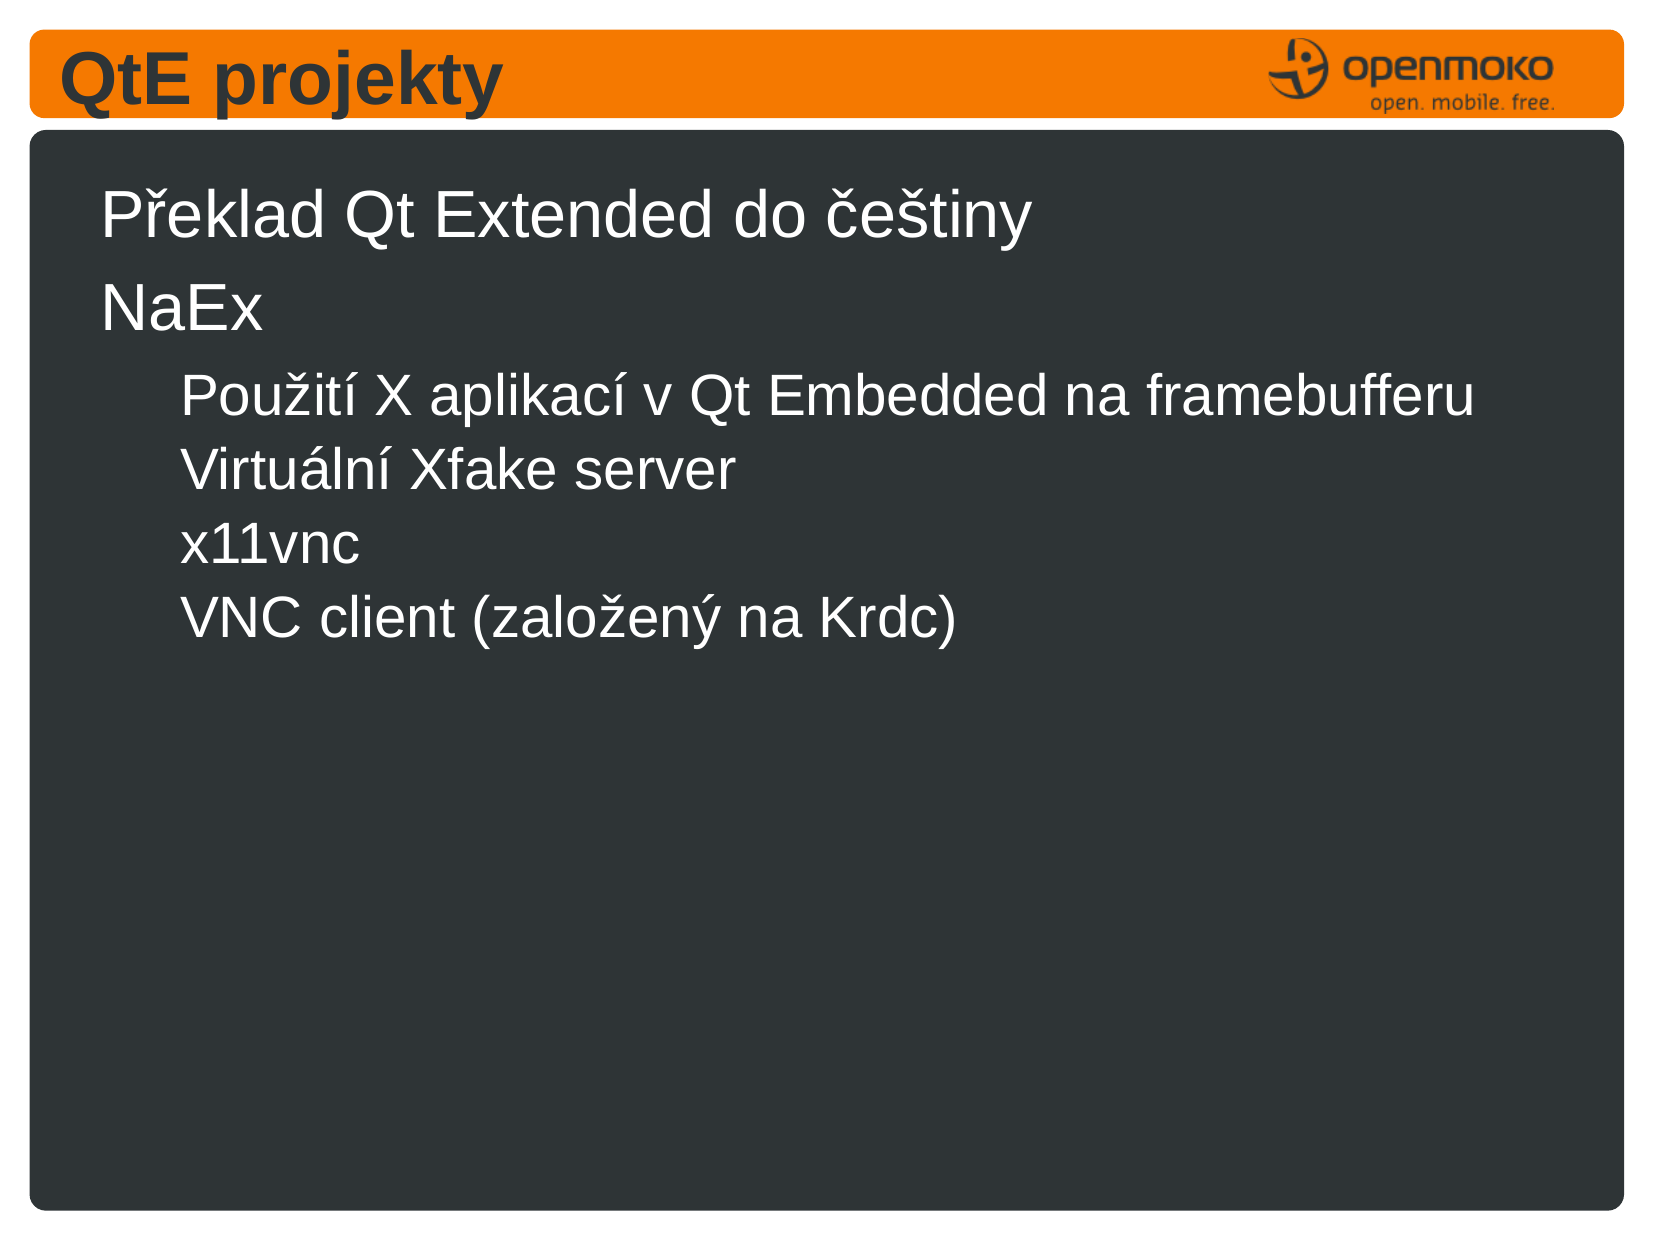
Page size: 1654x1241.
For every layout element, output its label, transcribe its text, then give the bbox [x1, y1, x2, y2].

picture [1361, 38, 1554, 114]
title QtE projekty [59, 36, 1361, 121]
list Překlad Qt Extended do češtiny NaEx Použití X aplikací v Qt Embedded na framebufferu Virtuální Xfake server x11vnc VNC client (založený na Krdc) [82, 177, 1571, 1167]
